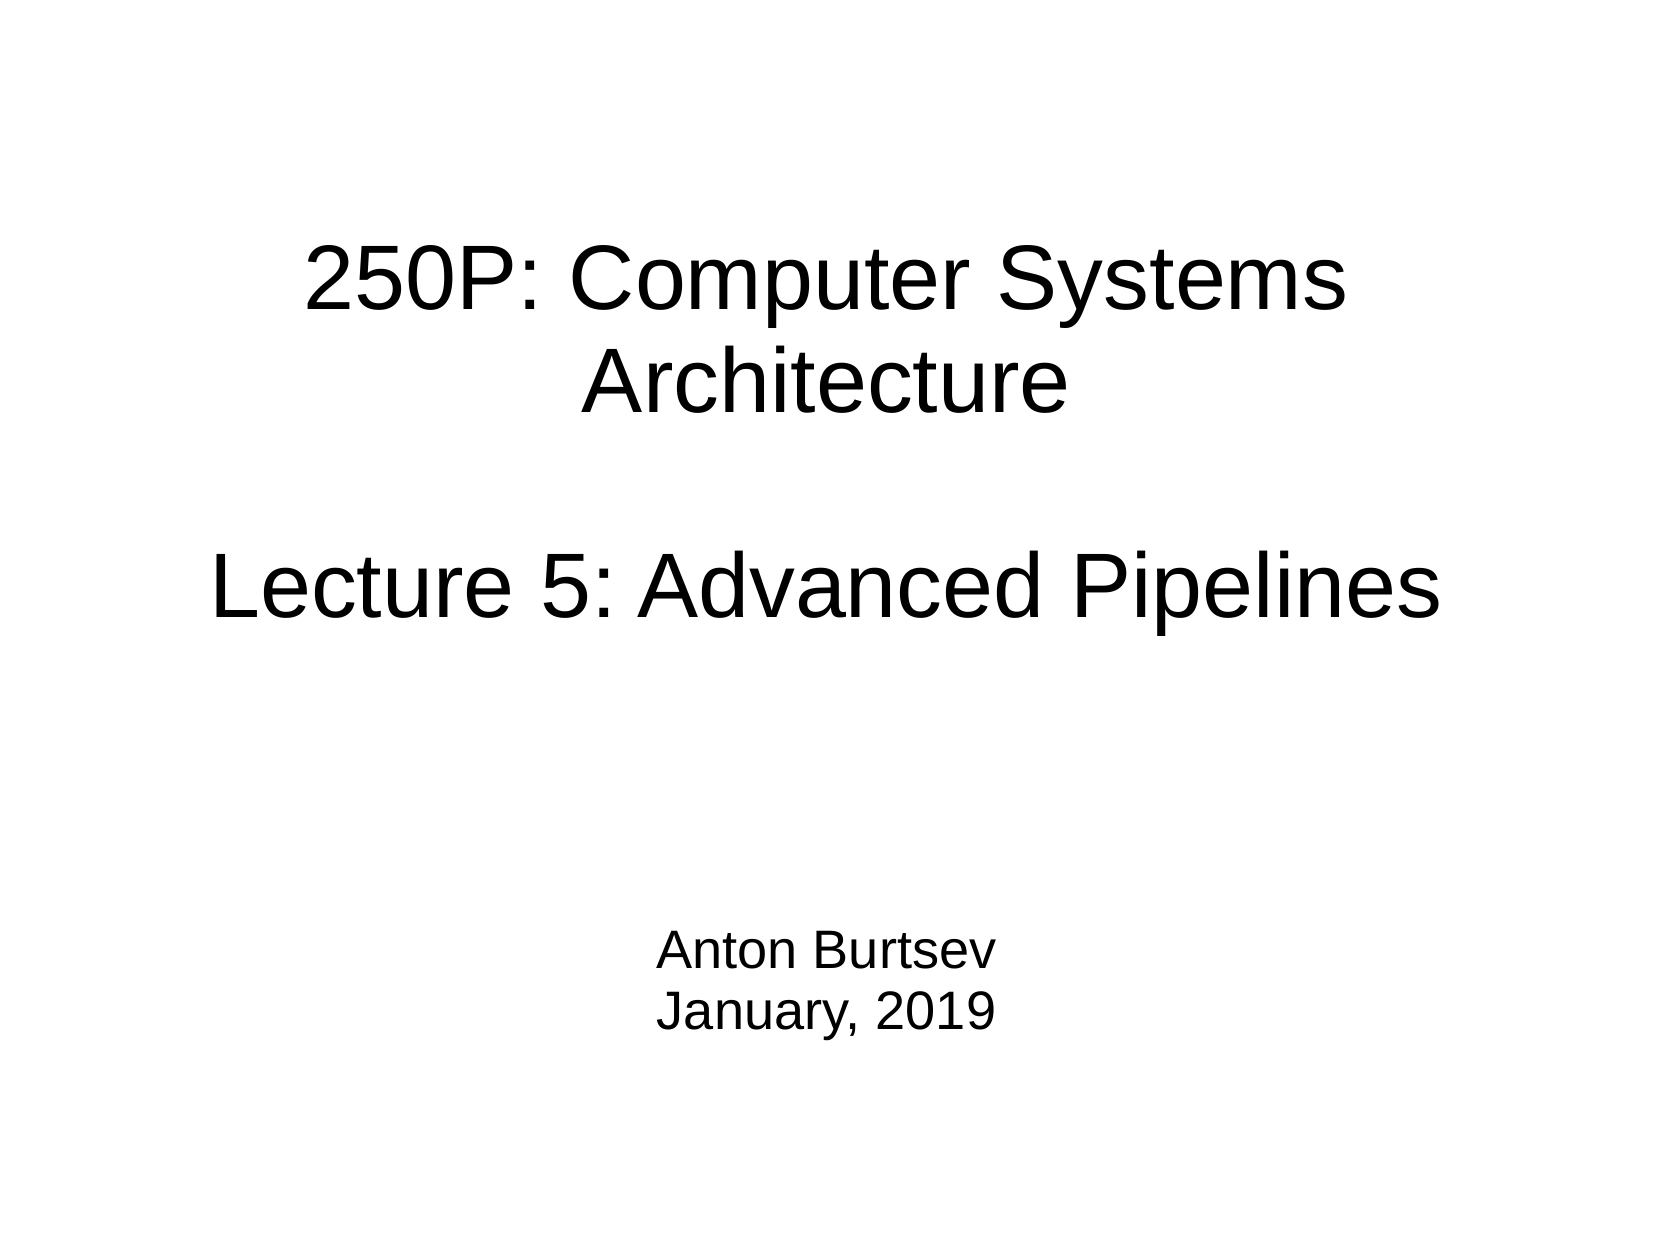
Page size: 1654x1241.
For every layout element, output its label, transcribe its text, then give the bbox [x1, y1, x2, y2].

subtitle Anton Burtsev January, 2019 [82, 637, 1571, 1109]
title 250P: Computer Systems Architecture Lecture 5: Advanced Pipelines [82, 113, 1571, 637]
